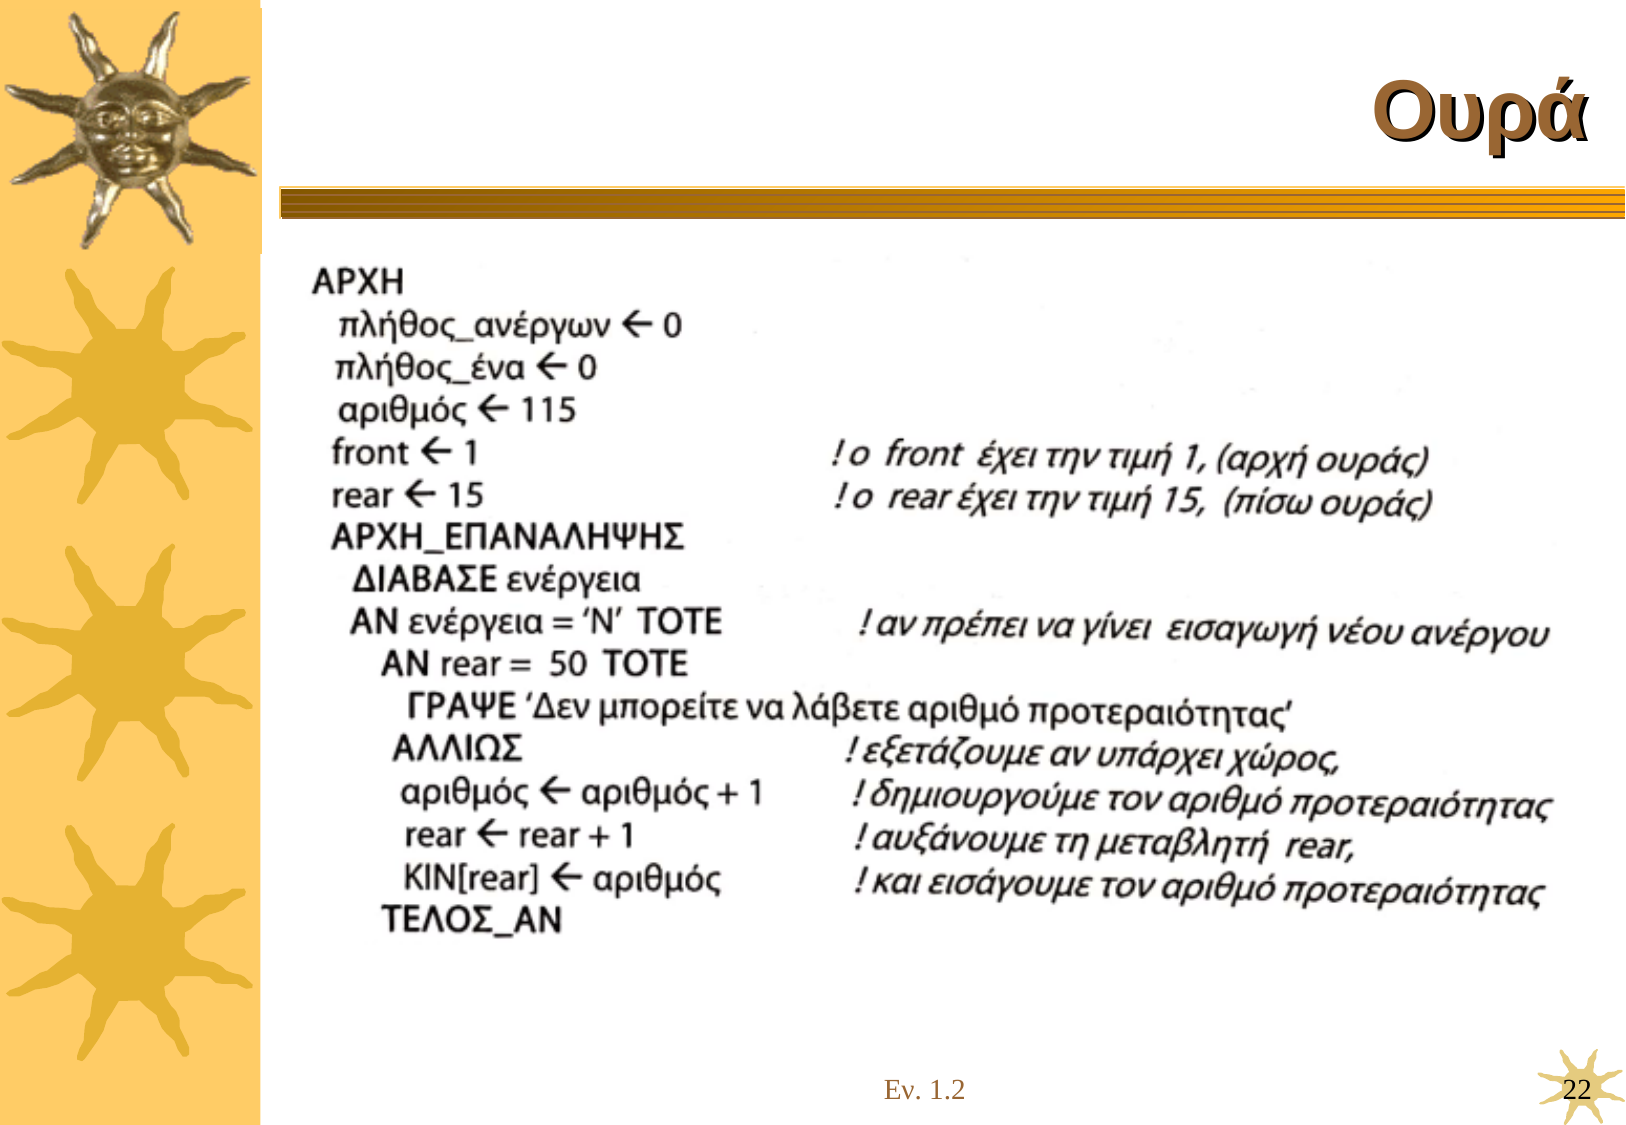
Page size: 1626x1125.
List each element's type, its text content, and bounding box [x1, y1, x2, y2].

text_box Ουρά [0, 0, 1625, 163]
picture [1, 163, 262, 254]
picture [298, 250, 1563, 945]
